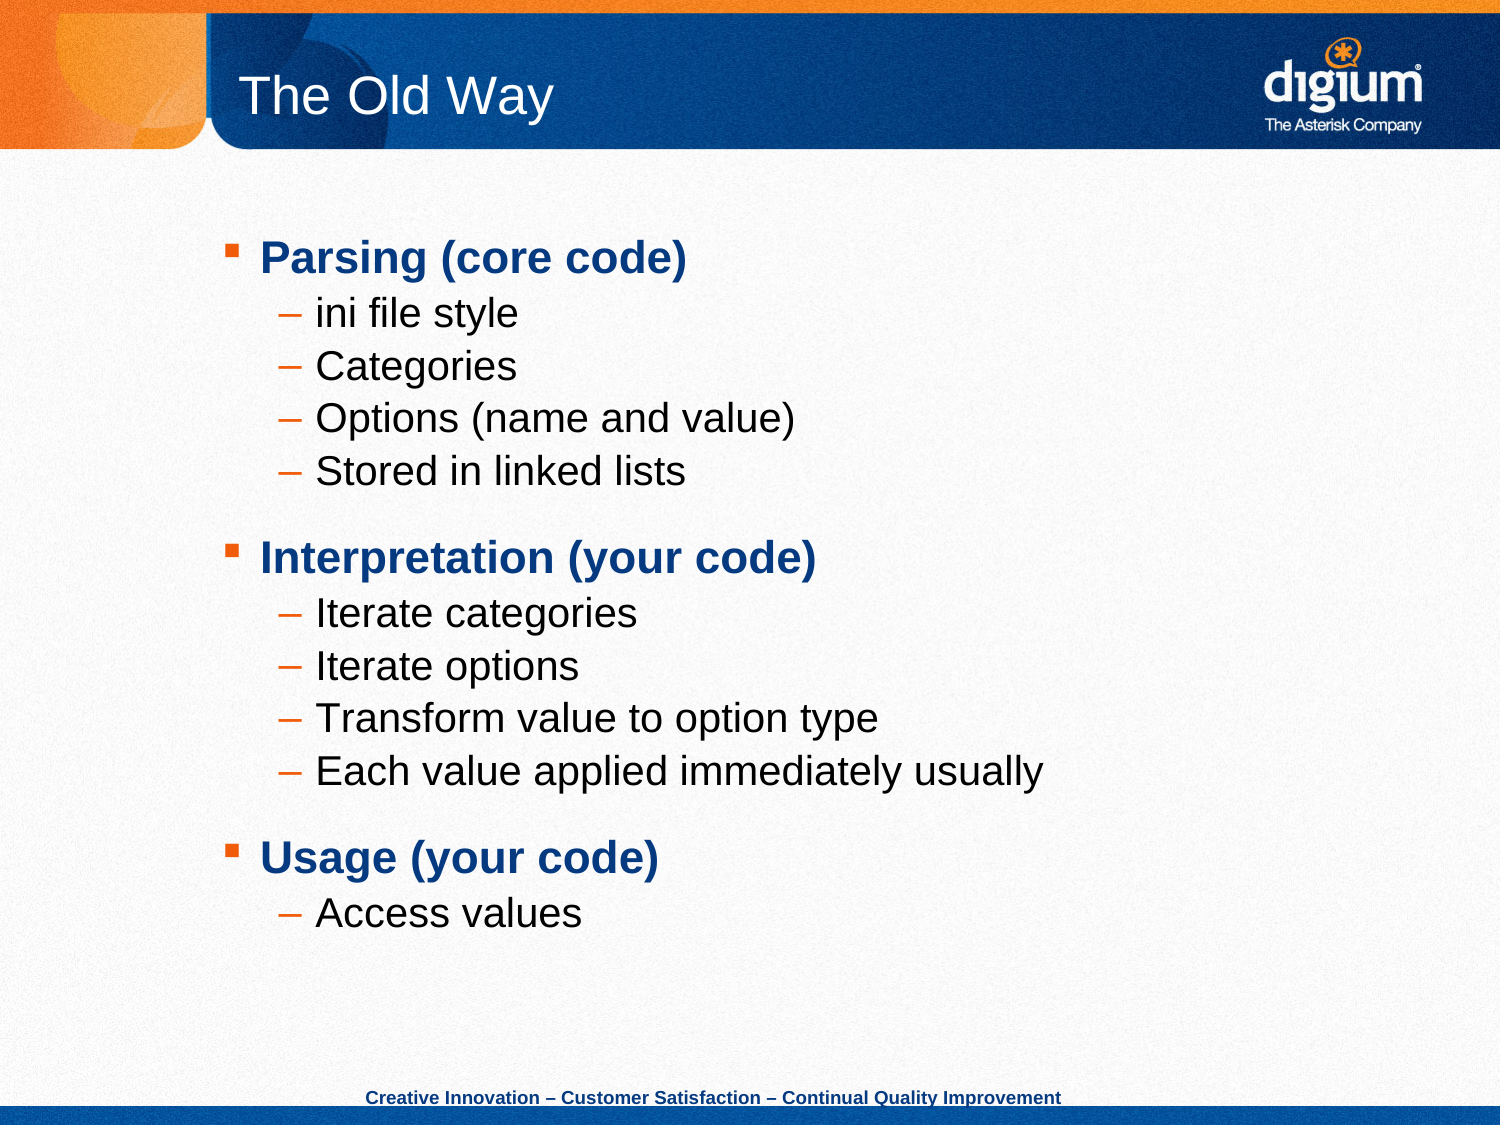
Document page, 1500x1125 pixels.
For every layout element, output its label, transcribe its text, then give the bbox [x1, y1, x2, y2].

picture [0, 0, 1500, 1125]
list Parsing (core code) ini file style Categories Options (name and value) Stored in linked lists Interpretation (your code) Iterate categories Iterate options Transform value to option type Each value applied immediately usually Usage (your code) Access values [206, 224, 1301, 967]
title The Old Way [238, 27, 1243, 127]
